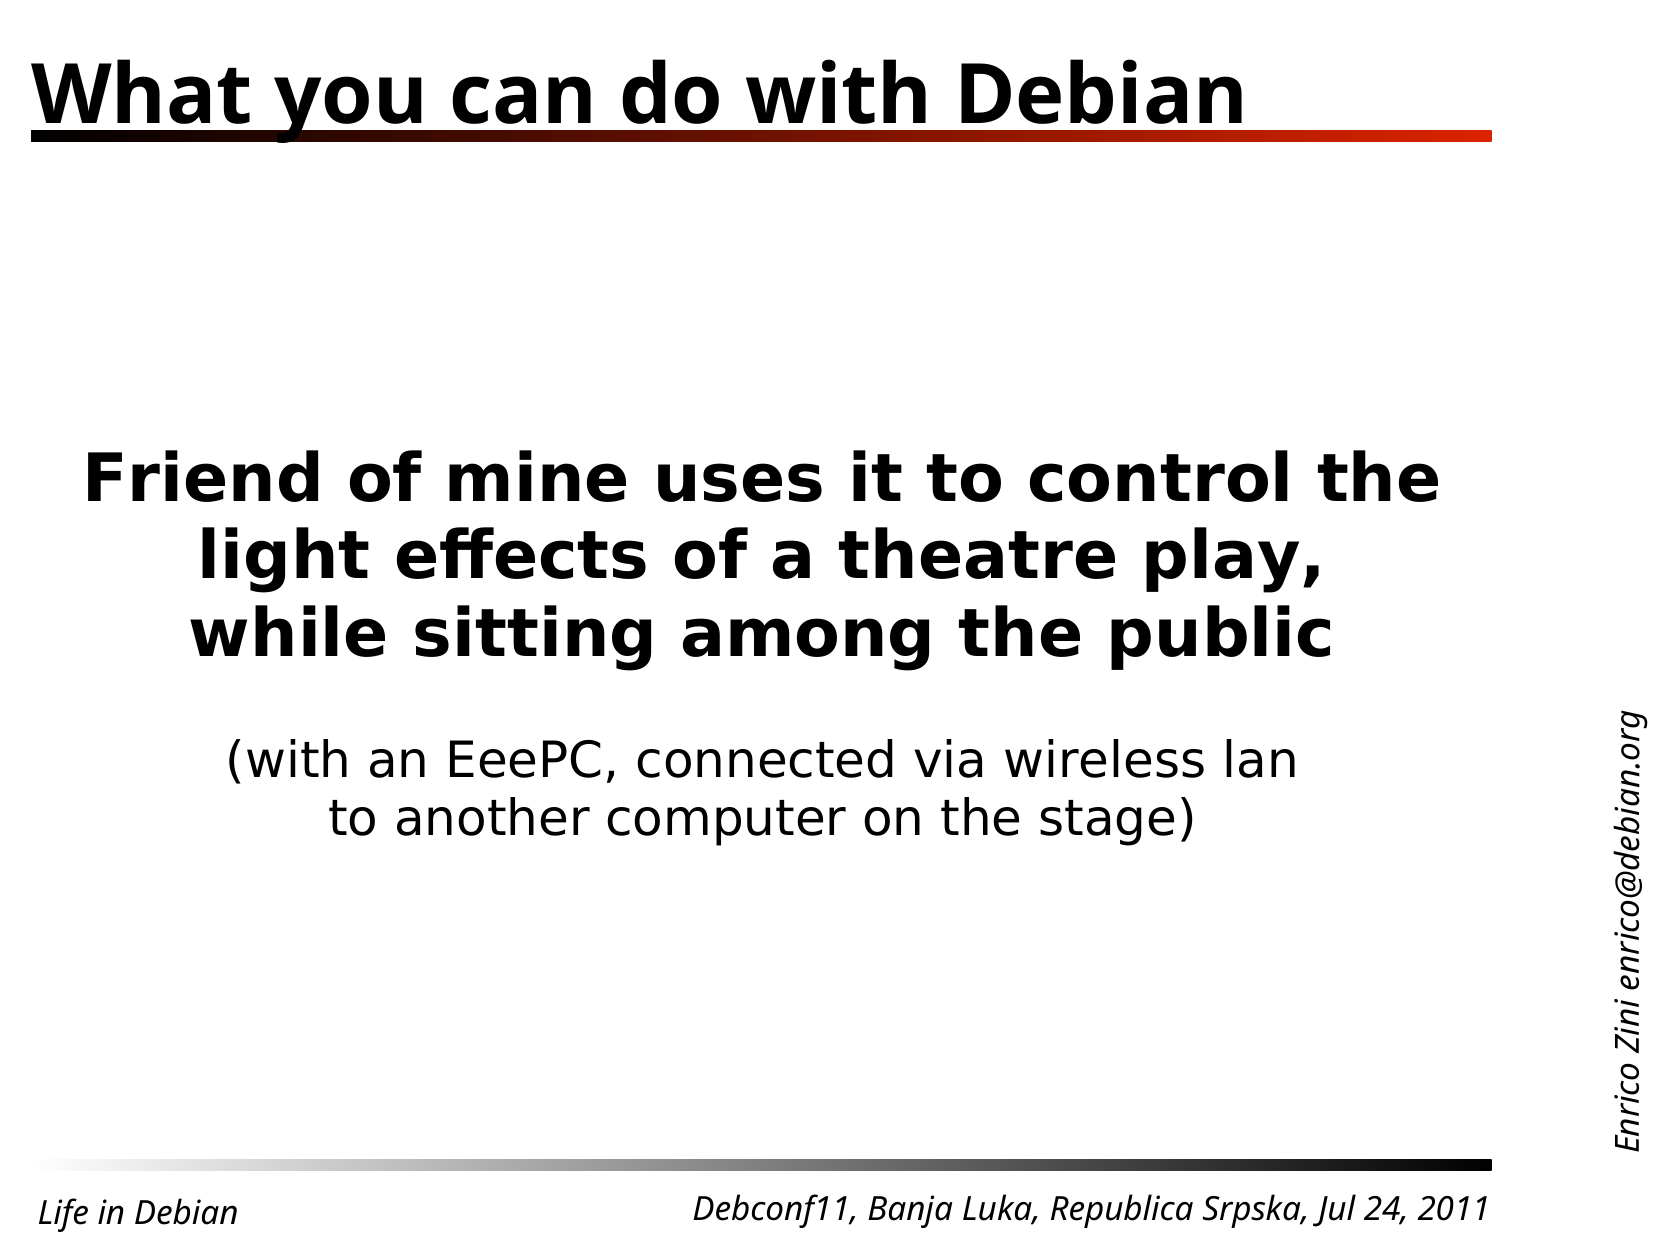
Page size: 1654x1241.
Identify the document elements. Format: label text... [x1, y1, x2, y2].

text_box Friend of mine uses it to control the light effects of a theatre play, while sitting among the public (with an EeePC, connected via wireless lan to another computer on the stage) [30, 439, 1495, 848]
text_box What you can do with Debian [31, 34, 1438, 168]
